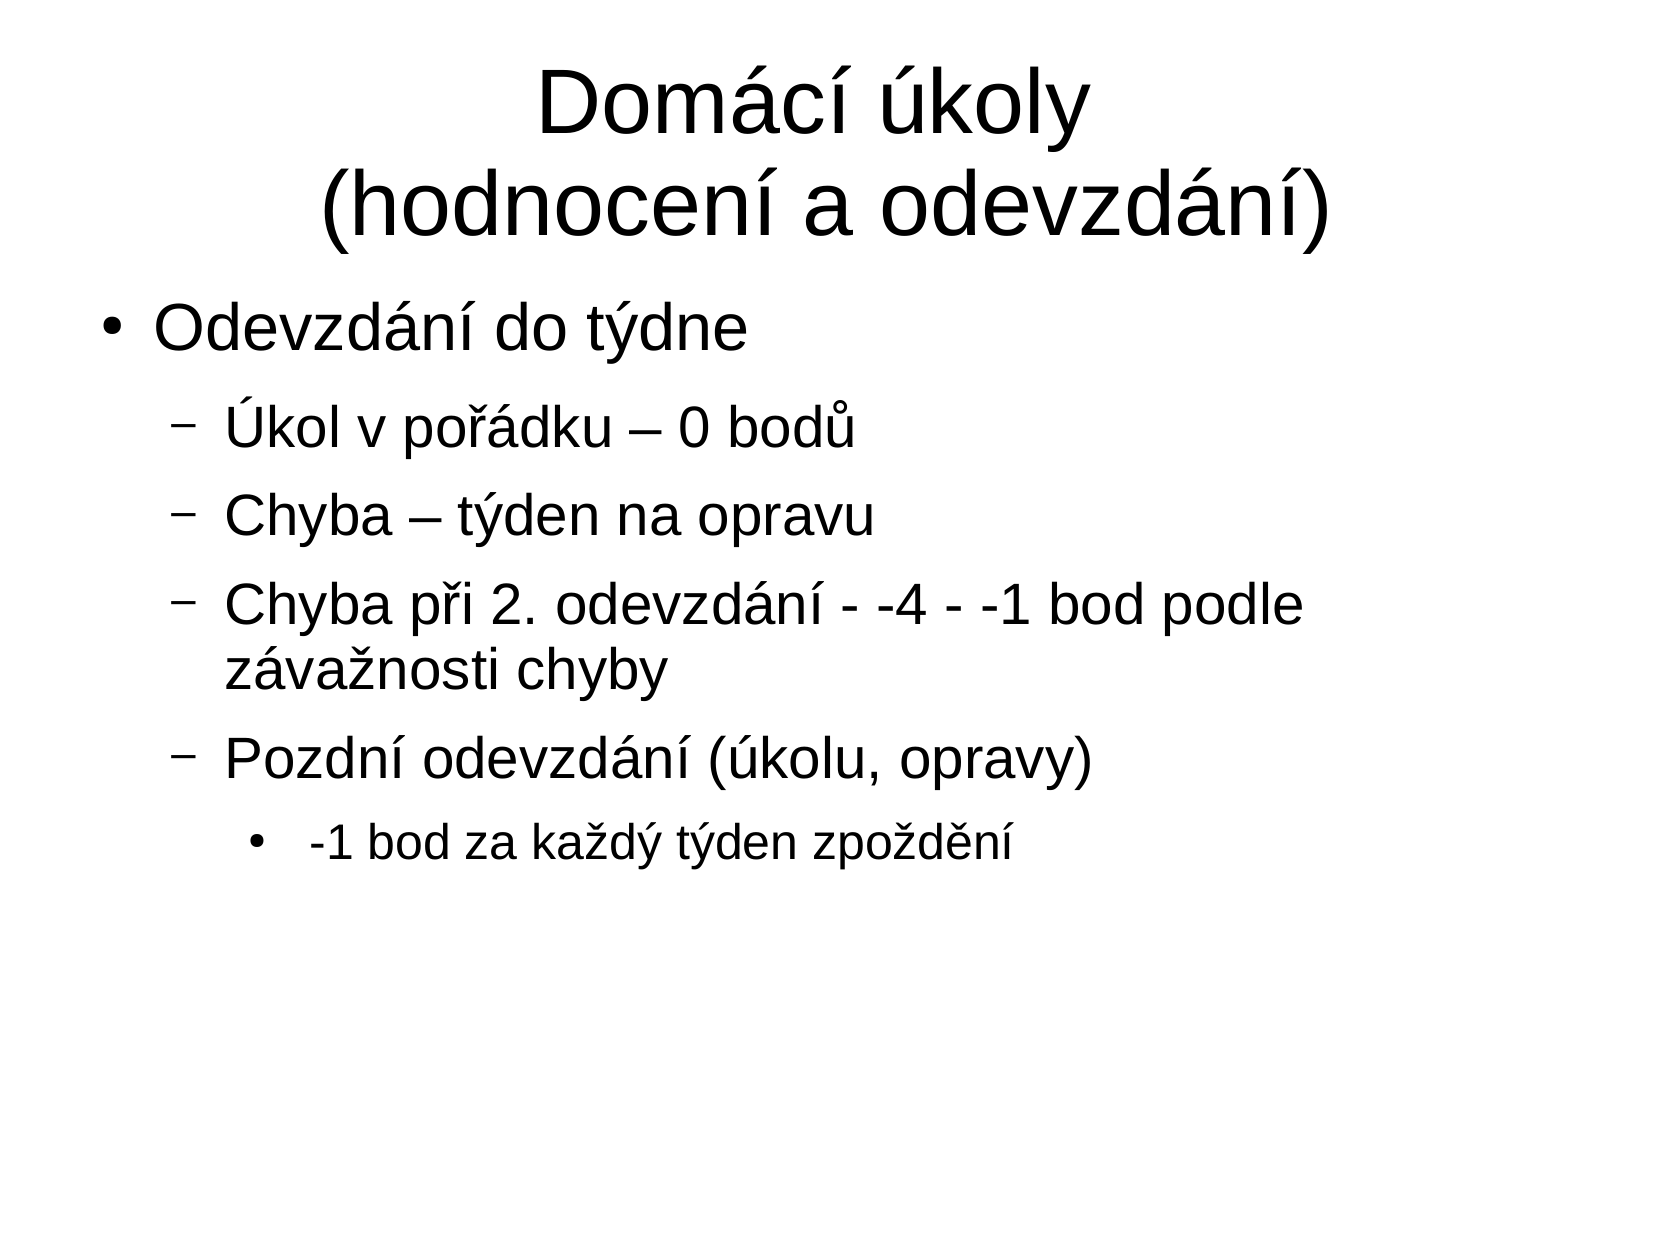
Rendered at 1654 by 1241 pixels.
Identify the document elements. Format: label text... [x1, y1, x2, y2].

list Odevzdání do týdne Úkol v pořádku – 0 bodů Chyba – týden na opravu Chyba při 2. odevzdání - -4 - -1 bod podle závažnosti chyby Pozdní odevzdání (úkolu, opravy) -1 bod za každý týden zpoždění [82, 290, 1538, 1010]
title Domácí úkoly (hodnocení a odevzdání) [82, 49, 1571, 257]
